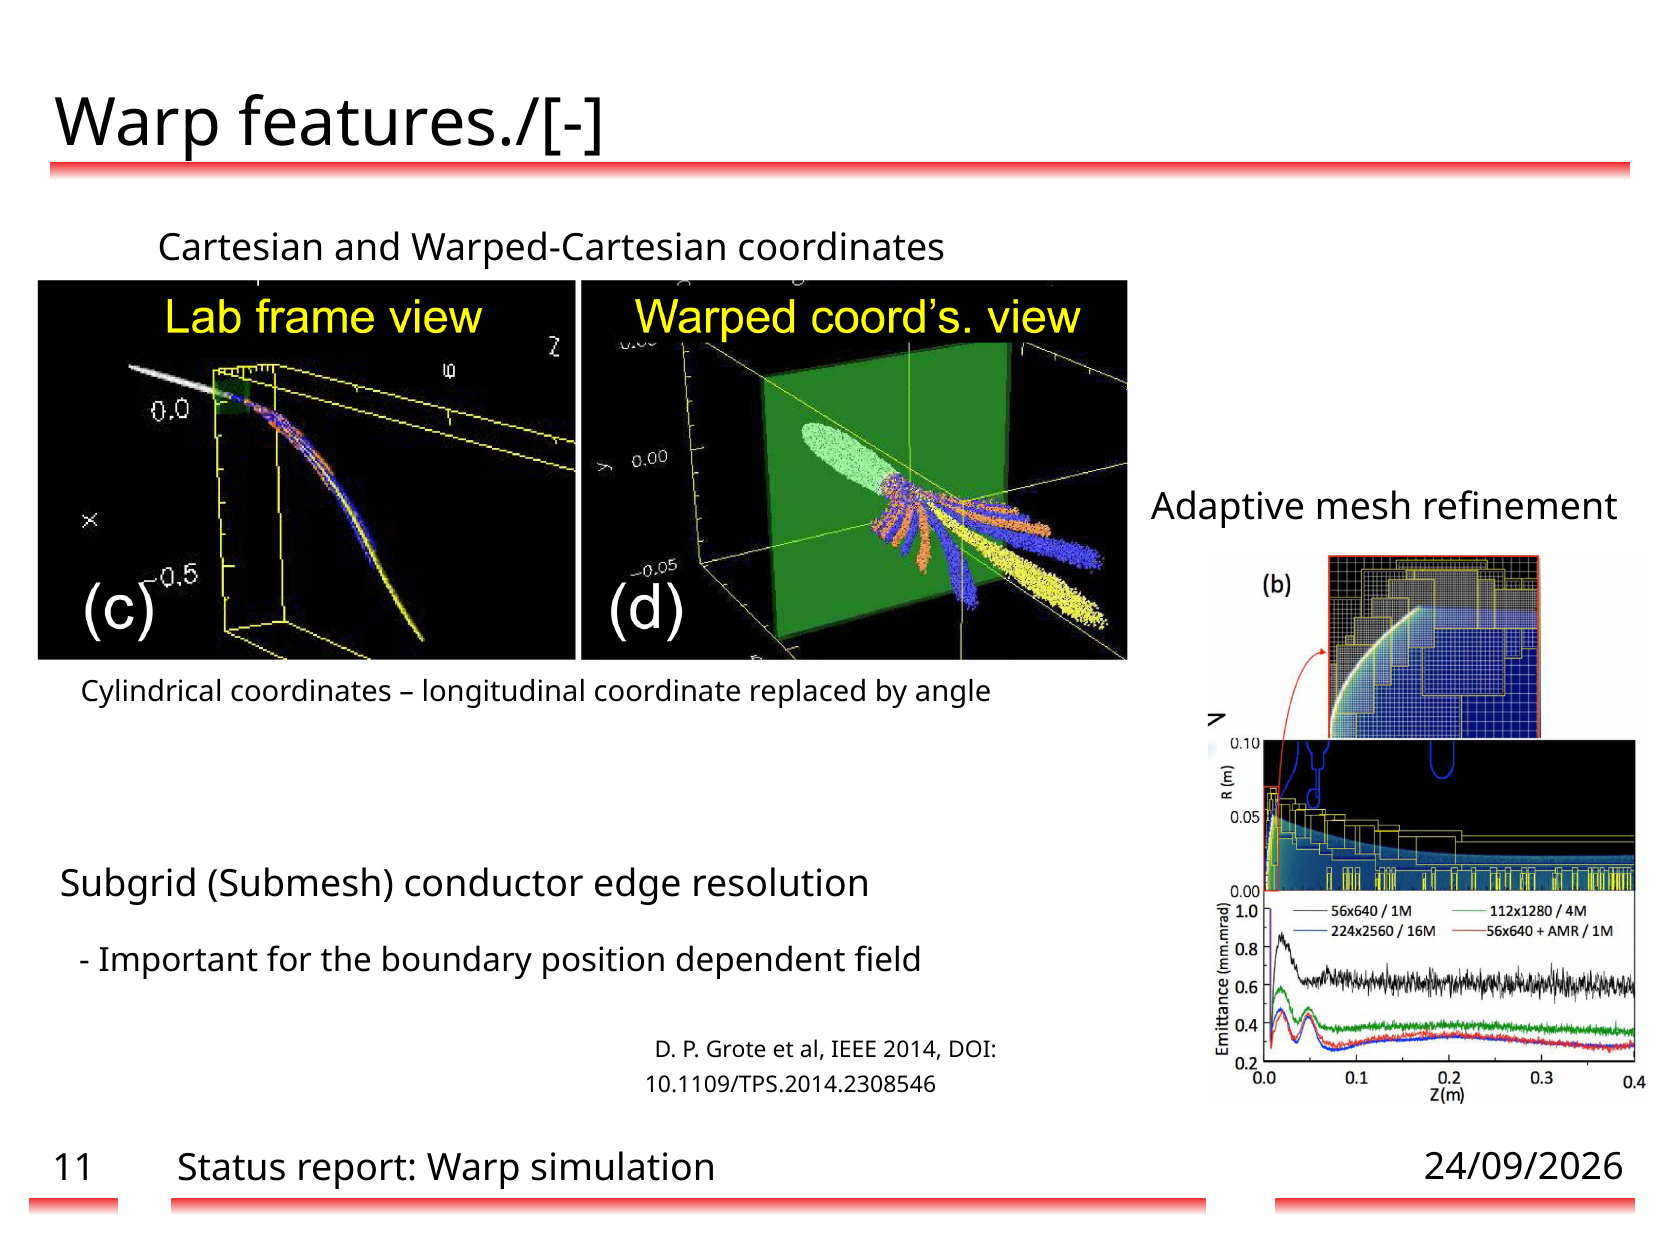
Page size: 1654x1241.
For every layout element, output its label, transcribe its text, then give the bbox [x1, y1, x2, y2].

text_box Adaptive mesh refinement [1136, 471, 1654, 622]
text_box Cylindrical coordinates – longitudinal coordinate replaced by angle [65, 662, 1047, 852]
title Warp features./[-] [54, 17, 1591, 166]
text_box D. P. Grote et al, IEEE 2014, DOI: 10.1109/TPS.2014.2308546 [630, 1009, 1066, 1096]
picture [37, 276, 1128, 661]
picture [1207, 622, 1648, 1105]
text_box Cartesian and Warped-Cartesian coordinates [142, 212, 1238, 363]
text_box Subgrid (Submesh) conductor edge resolution - Important for the boundary position dependent field [45, 774, 991, 1035]
